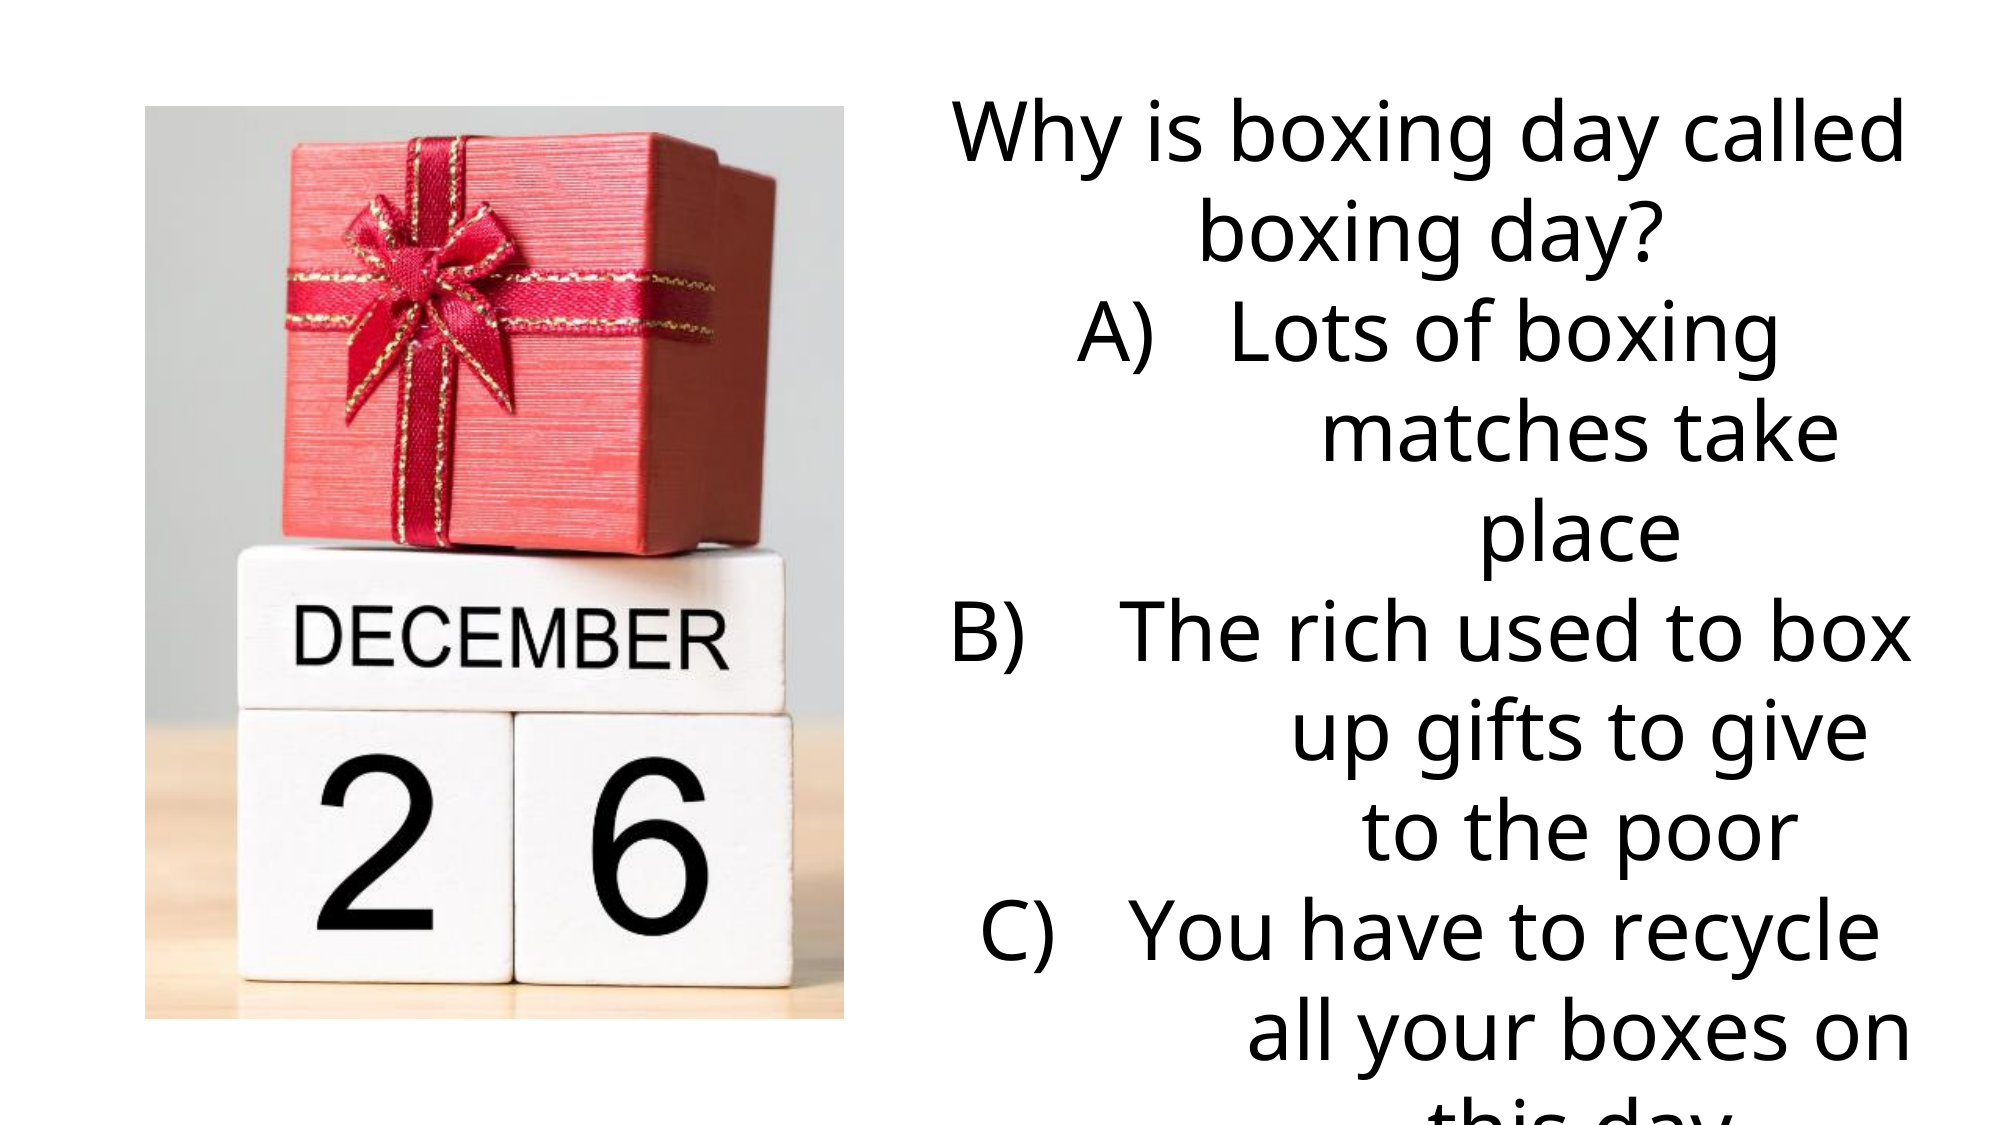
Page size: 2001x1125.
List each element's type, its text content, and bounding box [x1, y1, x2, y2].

text_box Why is boxing day called boxing day? Lots of boxing matches take place The rich used to box up gifts to give to the poor You have to recycle all your boxes on this day All boxes of chocolates have to be finished [930, 70, 1931, 995]
picture [145, 106, 844, 1019]
